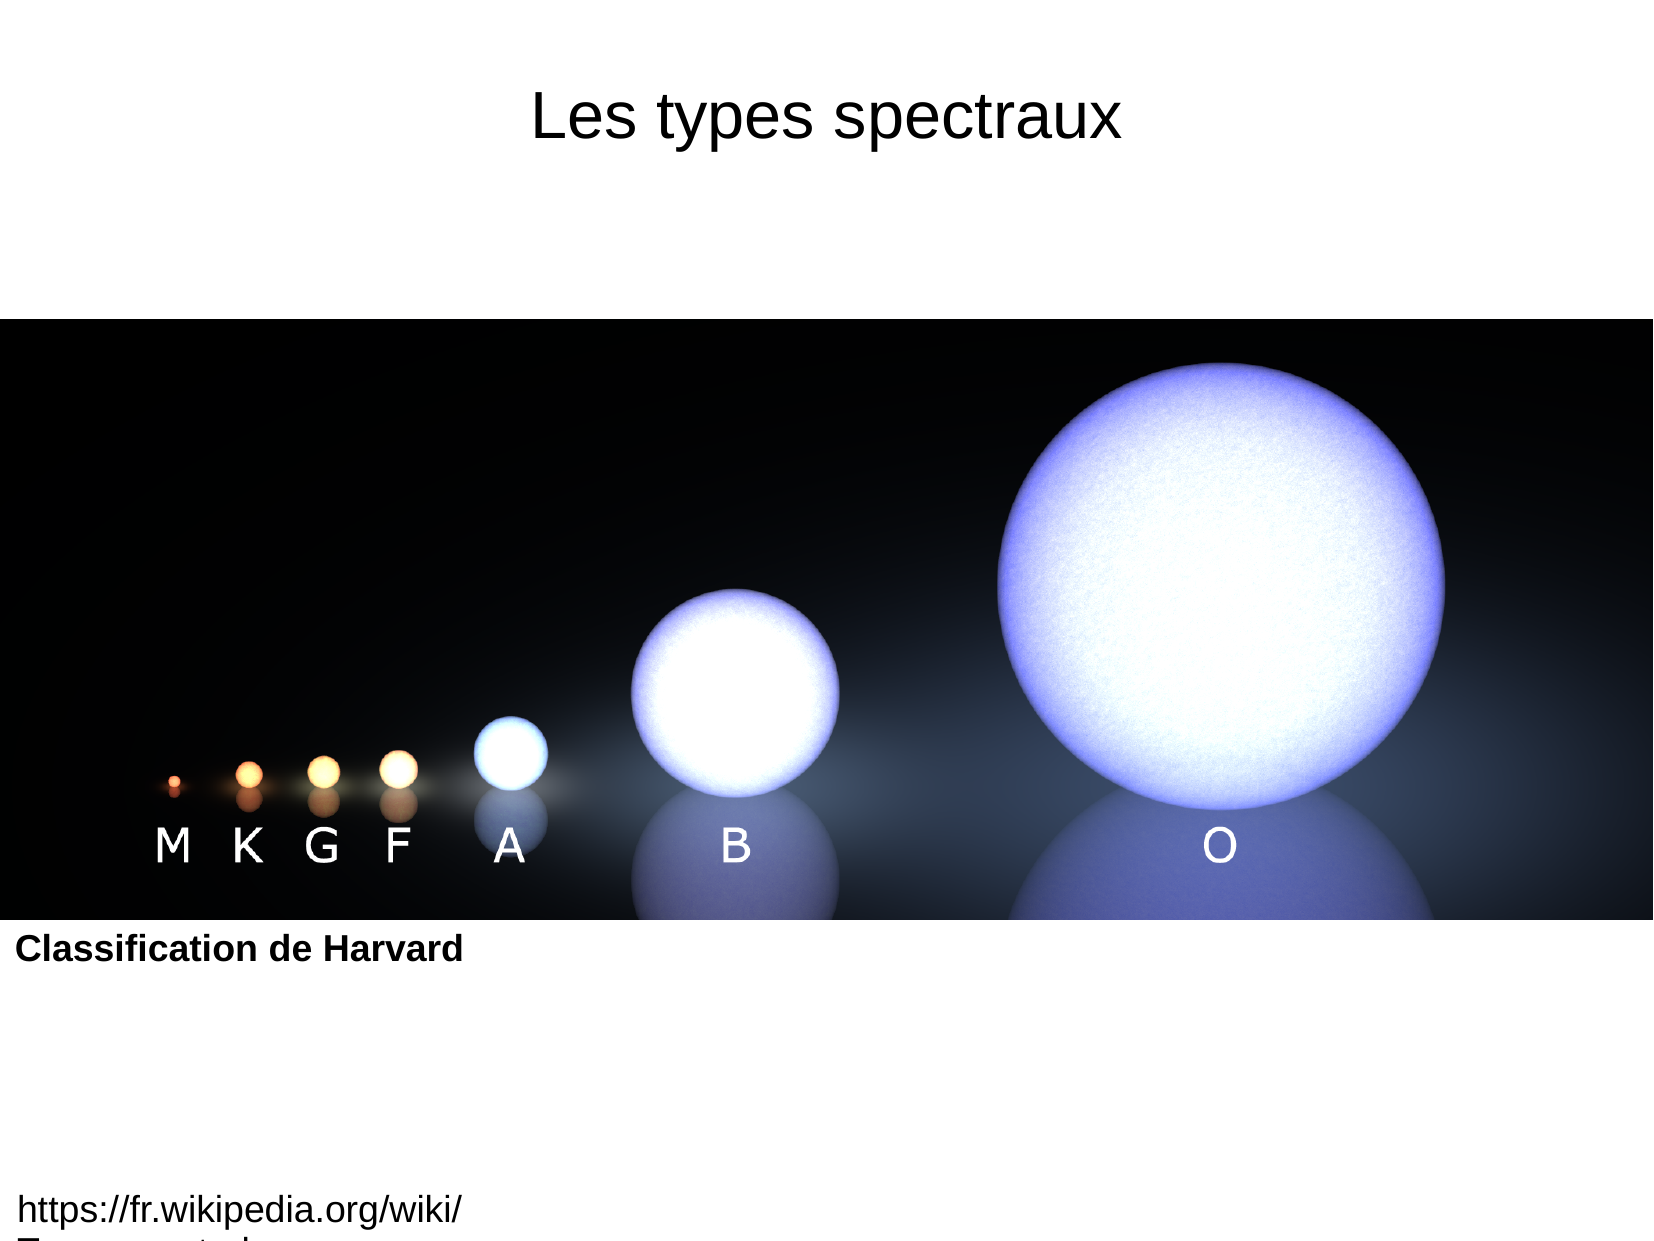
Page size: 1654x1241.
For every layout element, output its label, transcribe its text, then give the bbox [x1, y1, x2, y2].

text_box Classification de Harvard [0, 919, 1536, 978]
picture [0, 319, 1653, 920]
text_box https://fr.wikipedia.org/wiki/Type_spectral [2, 1181, 709, 1239]
text_box Les types spectraux [0, 71, 1654, 161]
